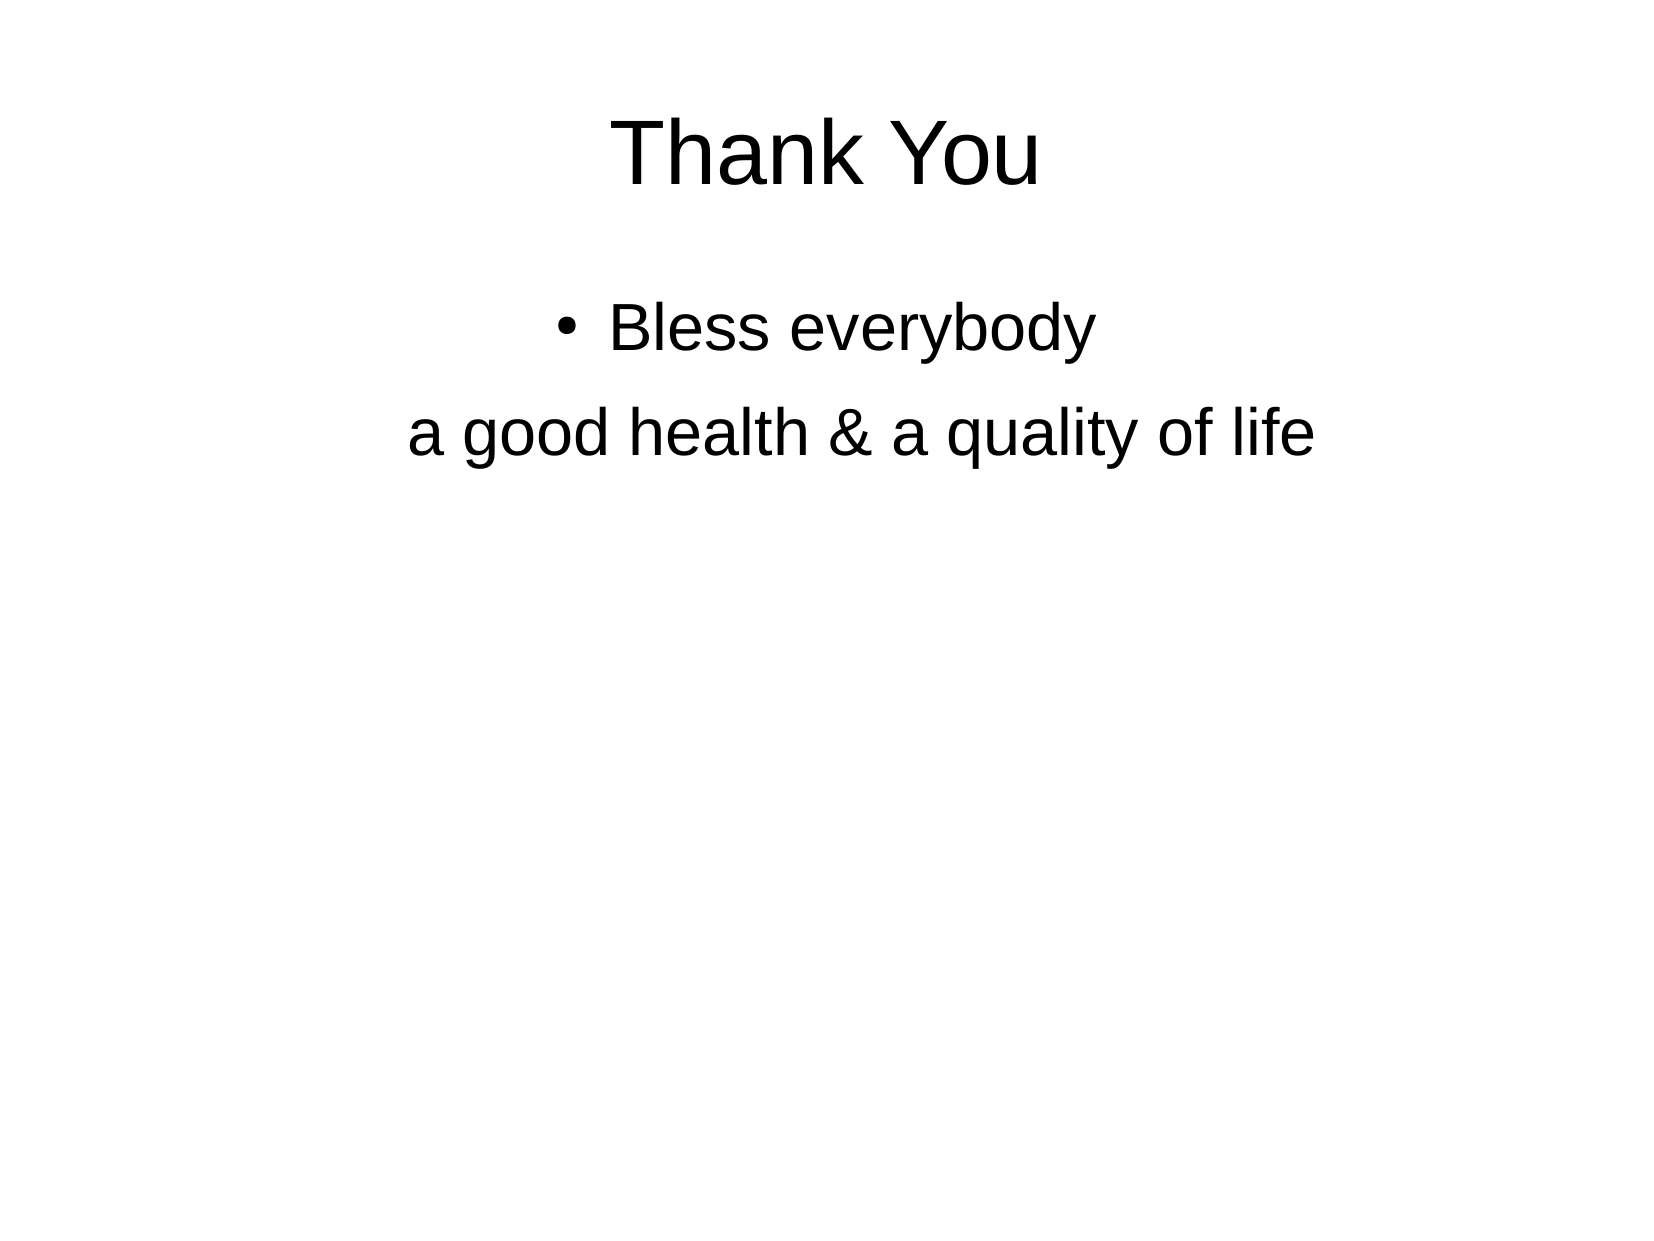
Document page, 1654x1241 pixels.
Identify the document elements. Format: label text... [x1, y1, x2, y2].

title Thank You [82, 49, 1571, 257]
list Bless everybody a good health & a quality of life [82, 290, 1571, 1010]
